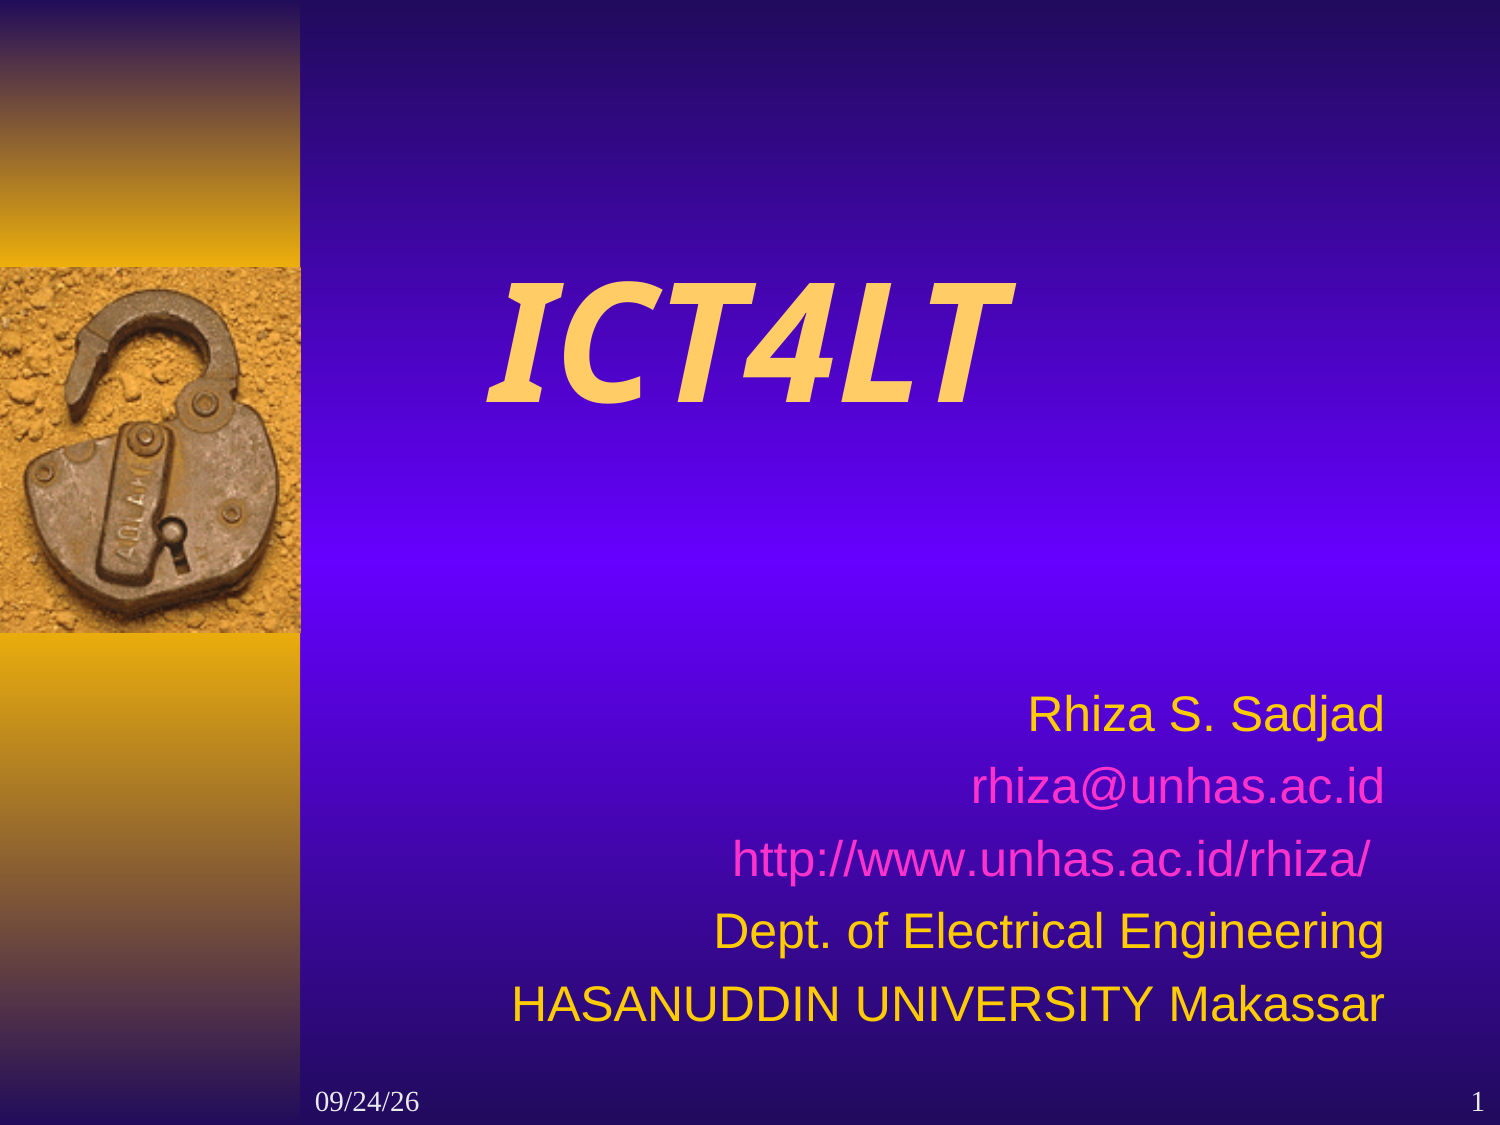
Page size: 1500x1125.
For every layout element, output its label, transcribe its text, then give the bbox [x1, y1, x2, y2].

picture [0, 267, 301, 633]
text_box Rhiza S. Sadjad rhiza@unhas.ac.id http://www.unhas.ac.id/rhiza/ Dept. of Electrical Engineering HASANUDDIN UNIVERSITY Makassar [350, 712, 1401, 1000]
title ICT4LT [450, 212, 1338, 463]
